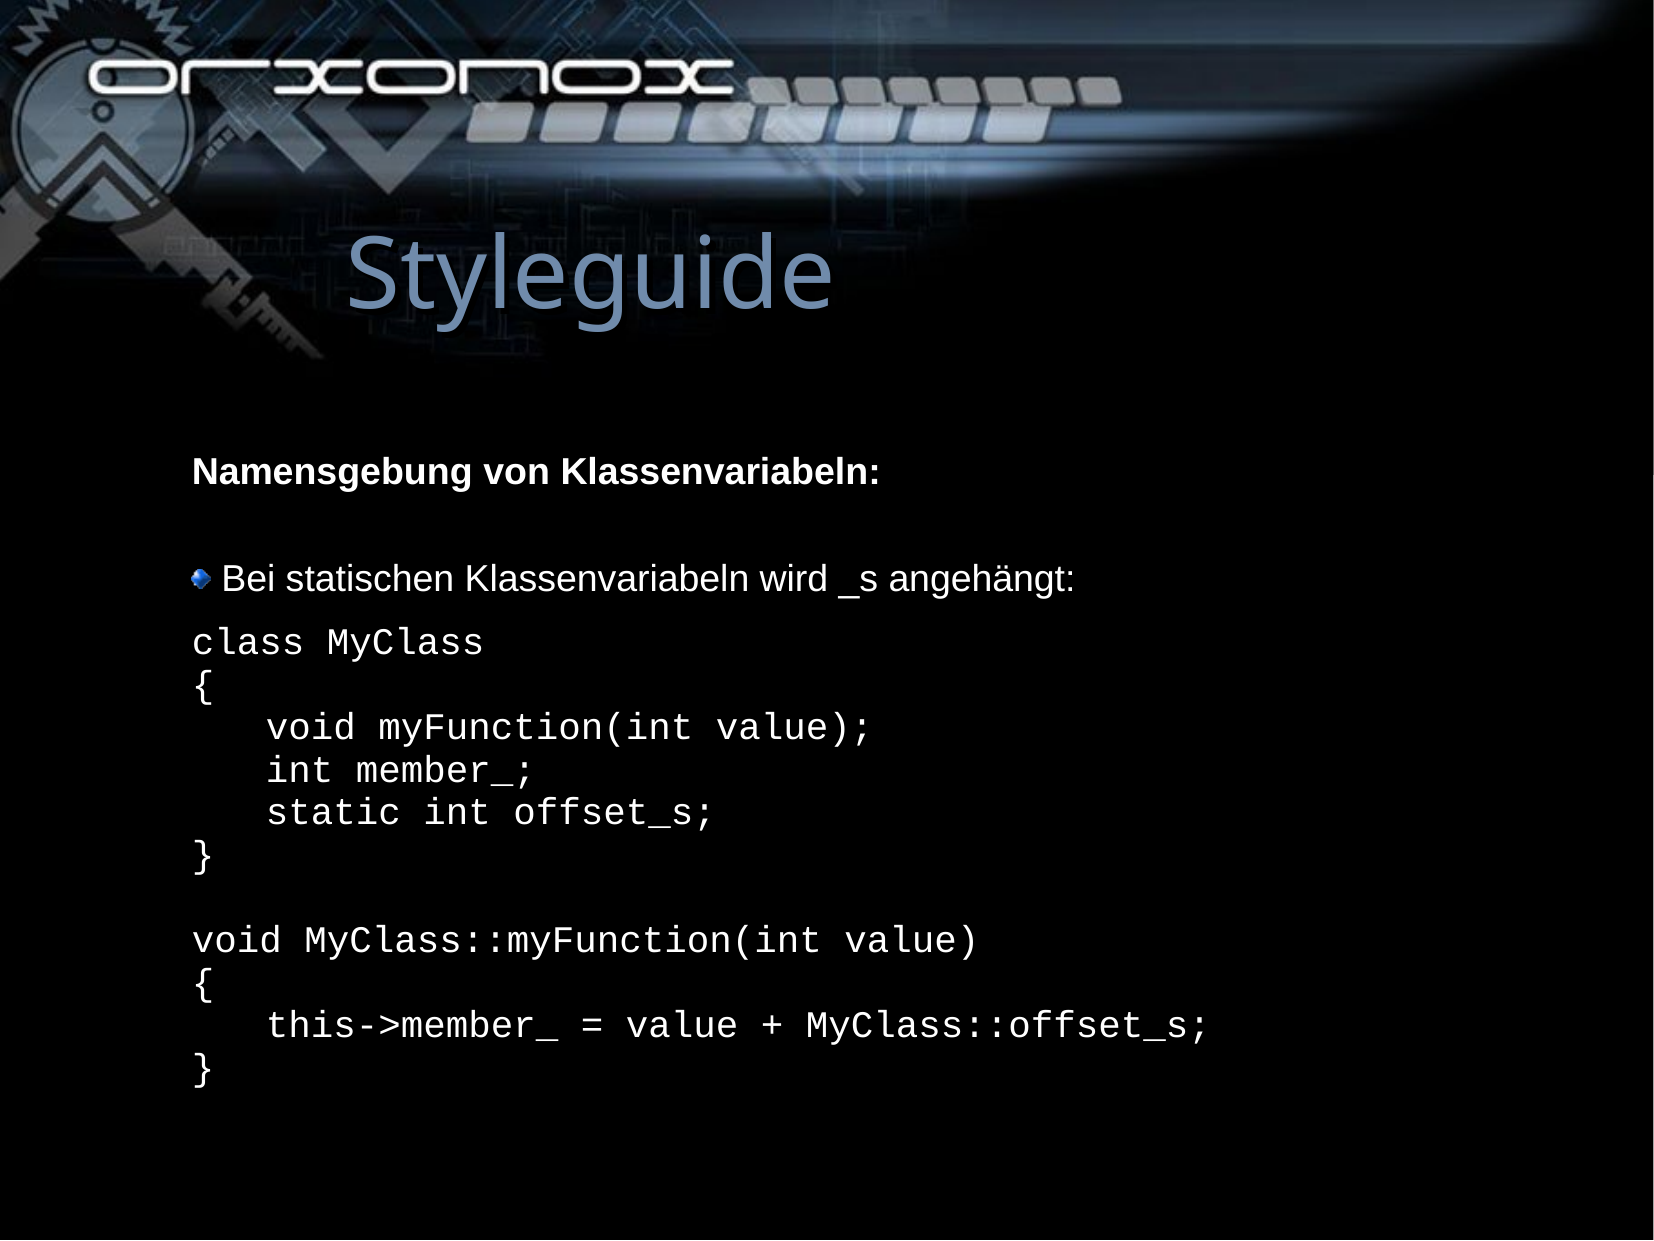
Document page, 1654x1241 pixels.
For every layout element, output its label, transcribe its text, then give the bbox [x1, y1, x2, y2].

picture [0, 0, 1654, 475]
text_box Styleguide [330, 194, 1306, 344]
text_box Namensgebung von Klassenvariabeln: Bei statischen Klassenvariabeln wird _s angehängt: class MyClass { void myFunction(int value); int member_; static int offset_s; } void MyClass::myFunction(int value) { this->member_ = value + MyClass::offset_s; } [177, 442, 1329, 1150]
